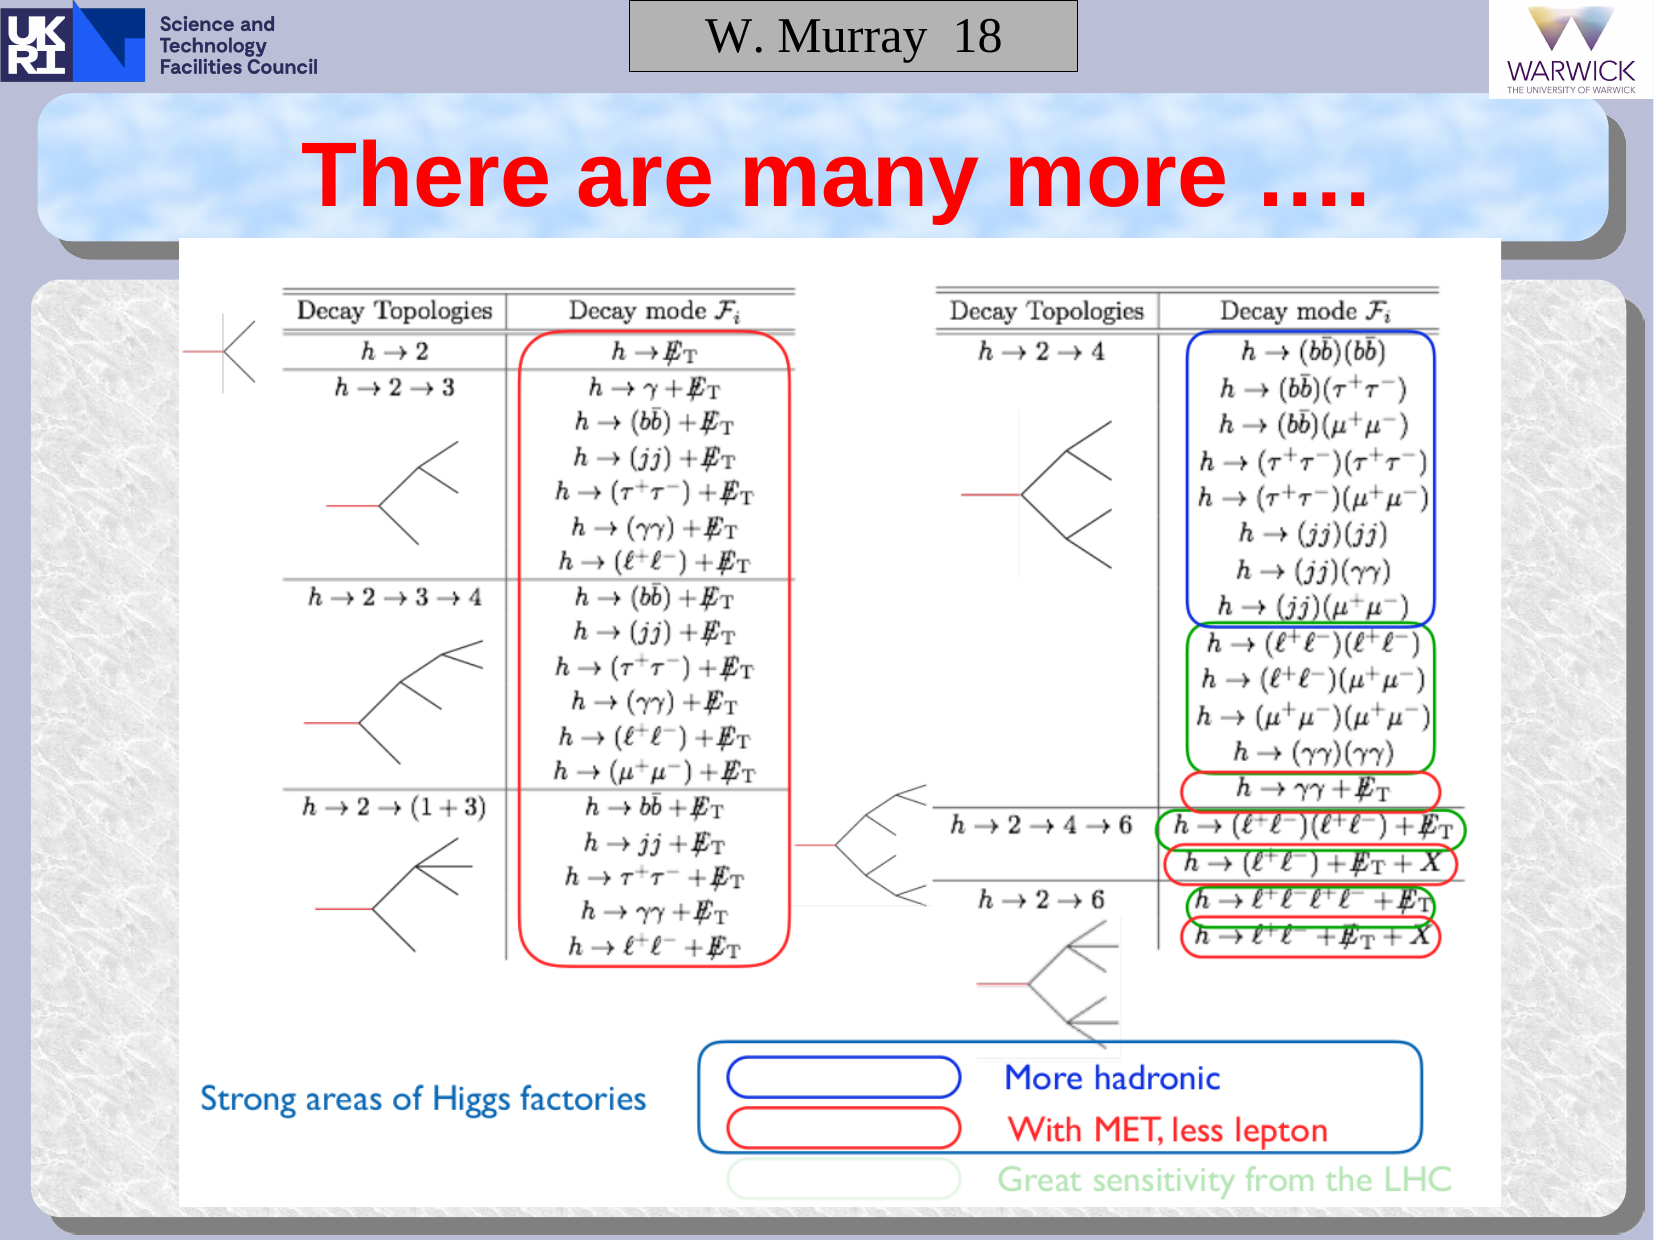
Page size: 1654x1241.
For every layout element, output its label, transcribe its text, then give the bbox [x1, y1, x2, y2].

picture [30, 238, 1627, 1218]
picture [37, 0, 1654, 242]
title There are many more …. [90, 101, 1584, 249]
picture [0, 0, 317, 82]
